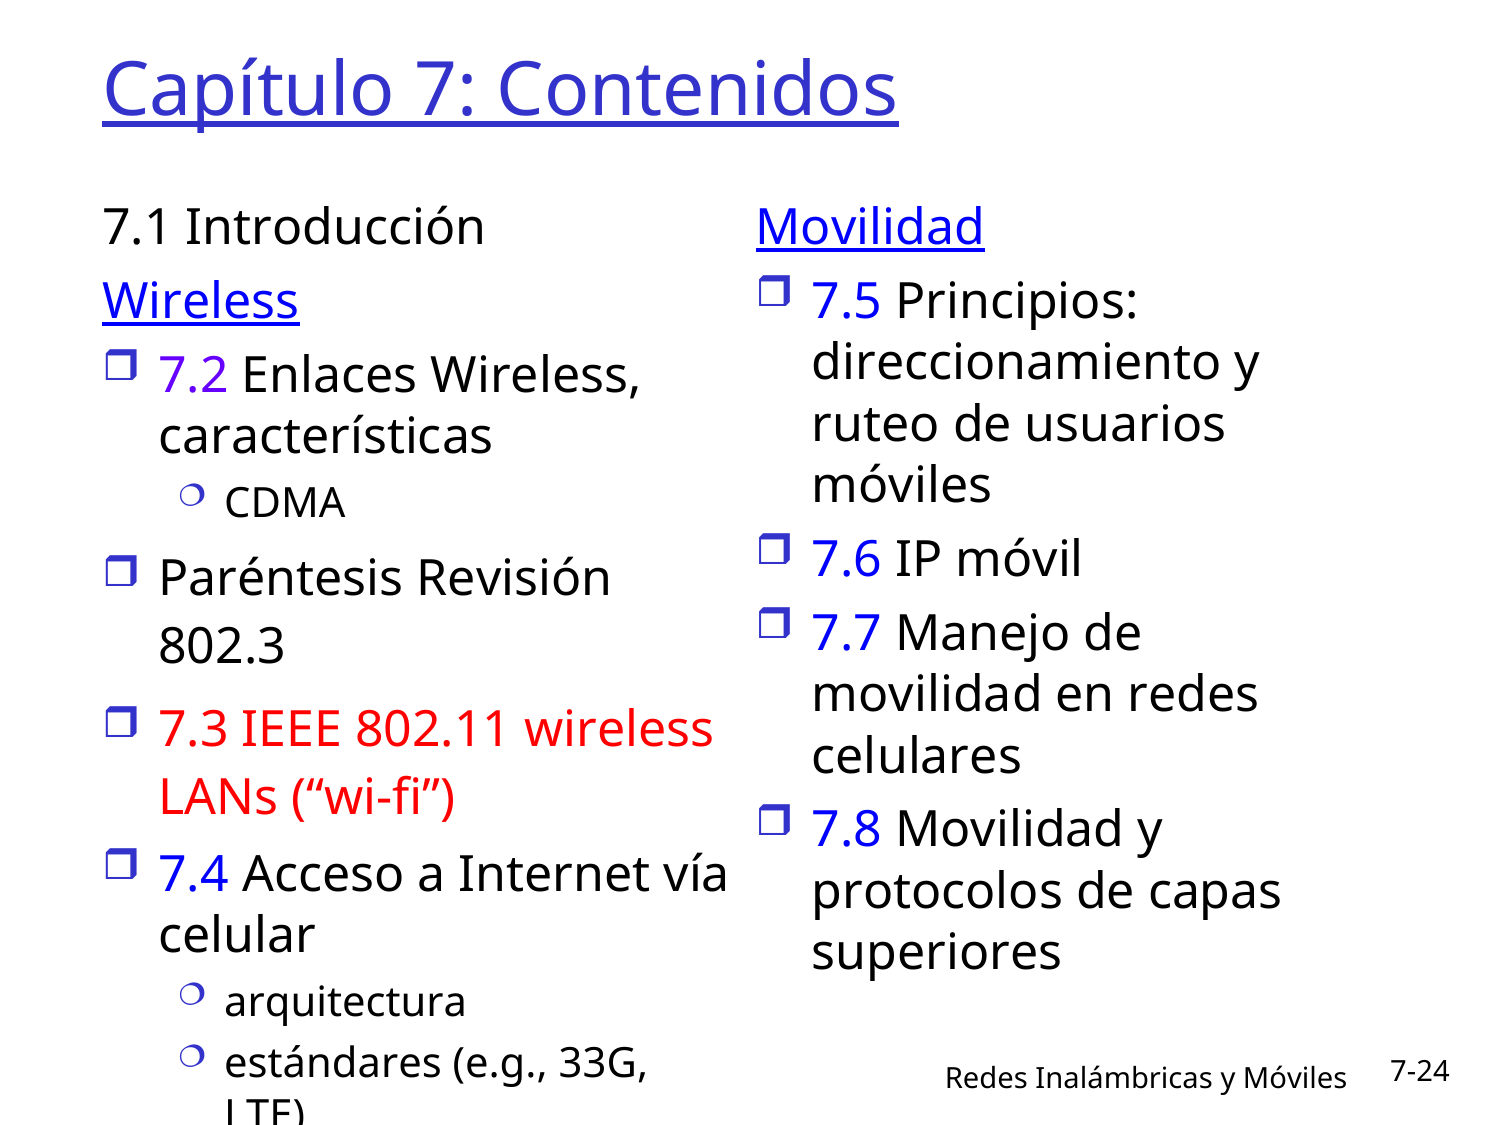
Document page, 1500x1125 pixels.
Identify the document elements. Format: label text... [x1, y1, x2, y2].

title Capítulo 7: Contenidos [87, 23, 1363, 150]
list 7.1 Introducción Wireless 7.2 Enlaces Wireless, características CDMA Paréntesis Revisión 802.3 7.3 IEEE 802.11 wireless LANs (“wi-fi”) 7.4 Acceso a Internet vía celular arquitectura estándares (e.g., 33G, LTE) [87, 187, 751, 1081]
list Movilidad 7.5 Principios: direccionamiento y ruteo de usuarios móviles 7.6 IP móvil 7.7 Manejo de movilidad en redes celulares 7.8 Movilidad y protocolos de capas superiores [740, 187, 1363, 1013]
